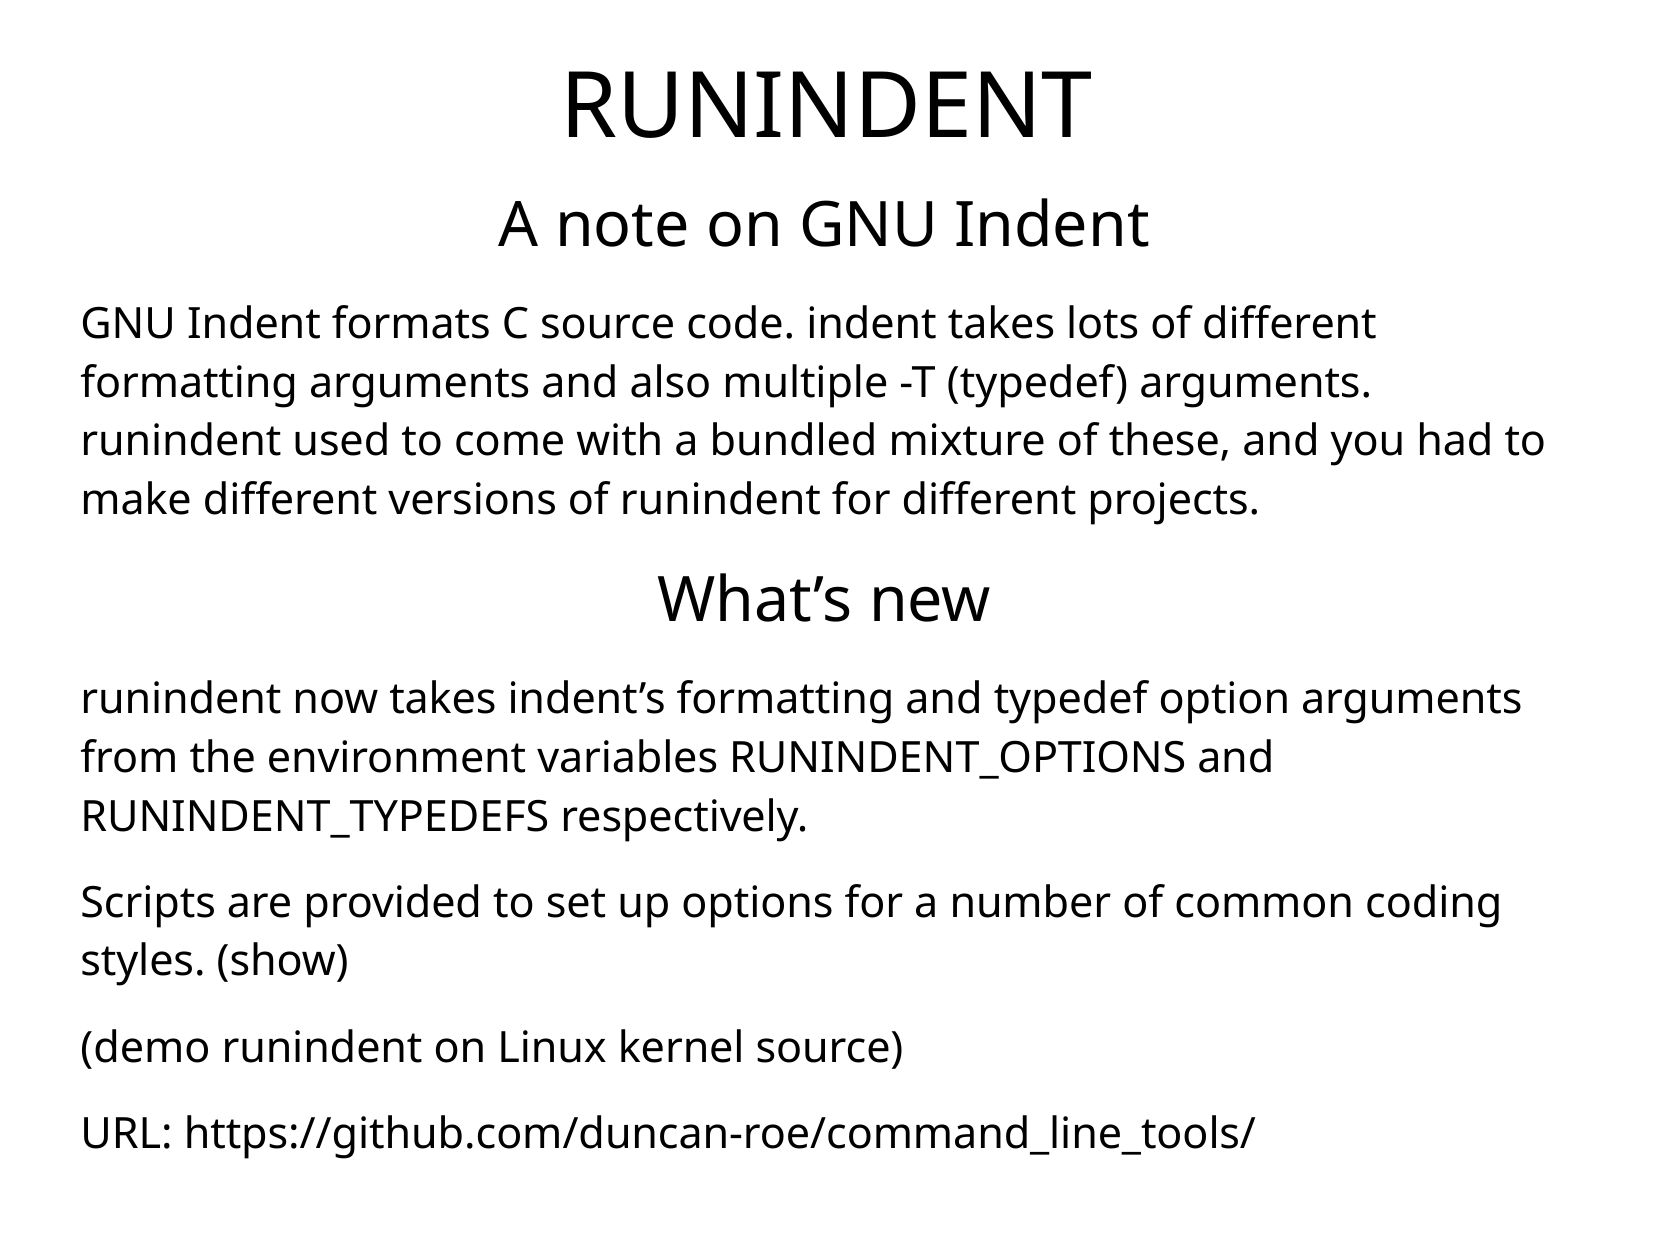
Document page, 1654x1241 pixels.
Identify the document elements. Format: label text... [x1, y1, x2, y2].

list A note on GNU Indent GNU Indent formats C source code. indent takes lots of different formatting arguments and also multiple -T (typedef) arguments. runindent used to come with a bundled mixture of these, and you had to make different versions of runindent for different projects. What’s new runindent now takes indent’s formatting and typedef option arguments from the environment variables RUNINDENT_OPTIONS and RUNINDENT_TYPEDEFS respectively. Scripts are provided to set up options for a number of common coding styles. (show) (demo runindent on Linux kernel source) URL: https://github.com/duncan-roe/command_line_tools/ [80, 179, 1569, 1170]
title RUNINDENT [82, 46, 1571, 157]
